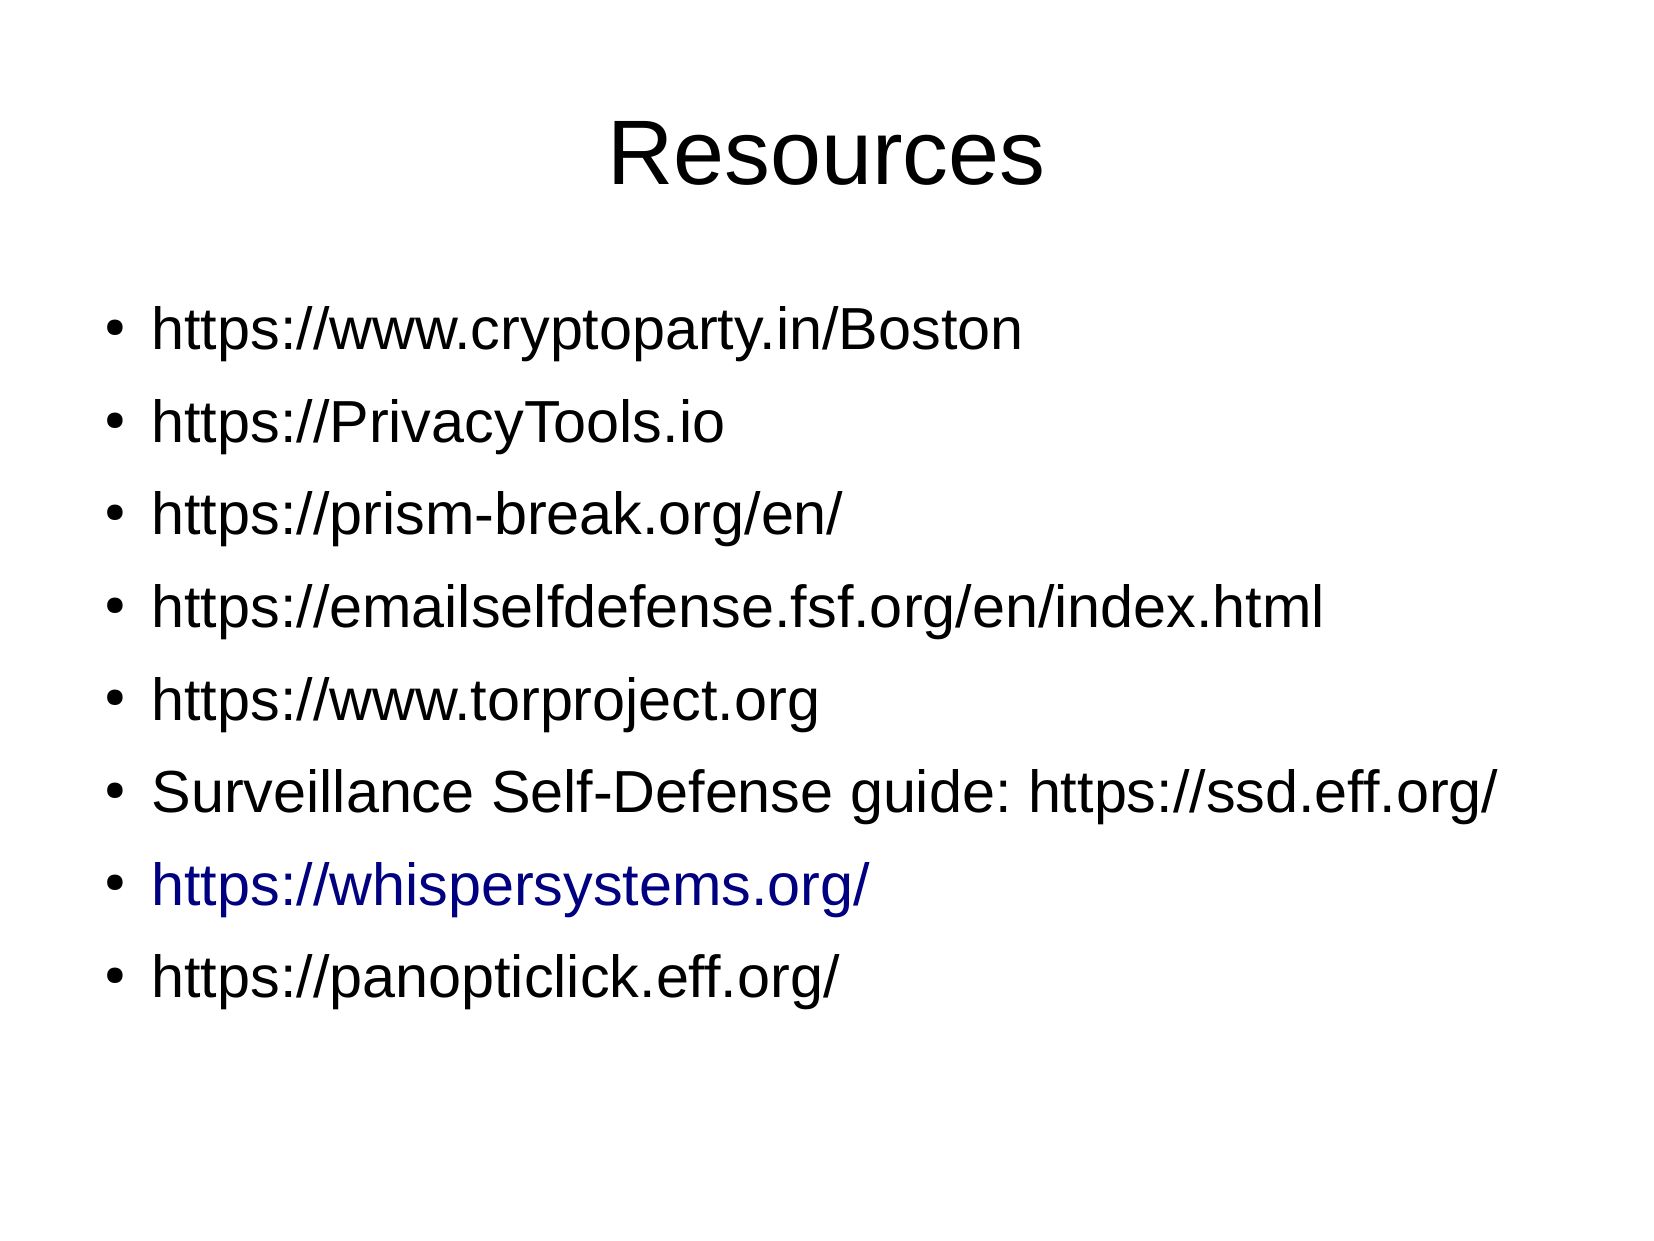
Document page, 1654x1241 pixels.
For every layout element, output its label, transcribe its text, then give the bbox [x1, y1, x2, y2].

title Resources [82, 49, 1571, 257]
list https://www.cryptoparty.in/Boston https://PrivacyTools.io https://prism-break.org/en/ https://emailselfdefense.fsf.org/en/index.html https://www.torproject.org Surveillance Self-Defense guide: https://ssd.eff.org/ https://whispersystems.org/ https://panopticlick.eff.org/ [88, 296, 1577, 1016]
